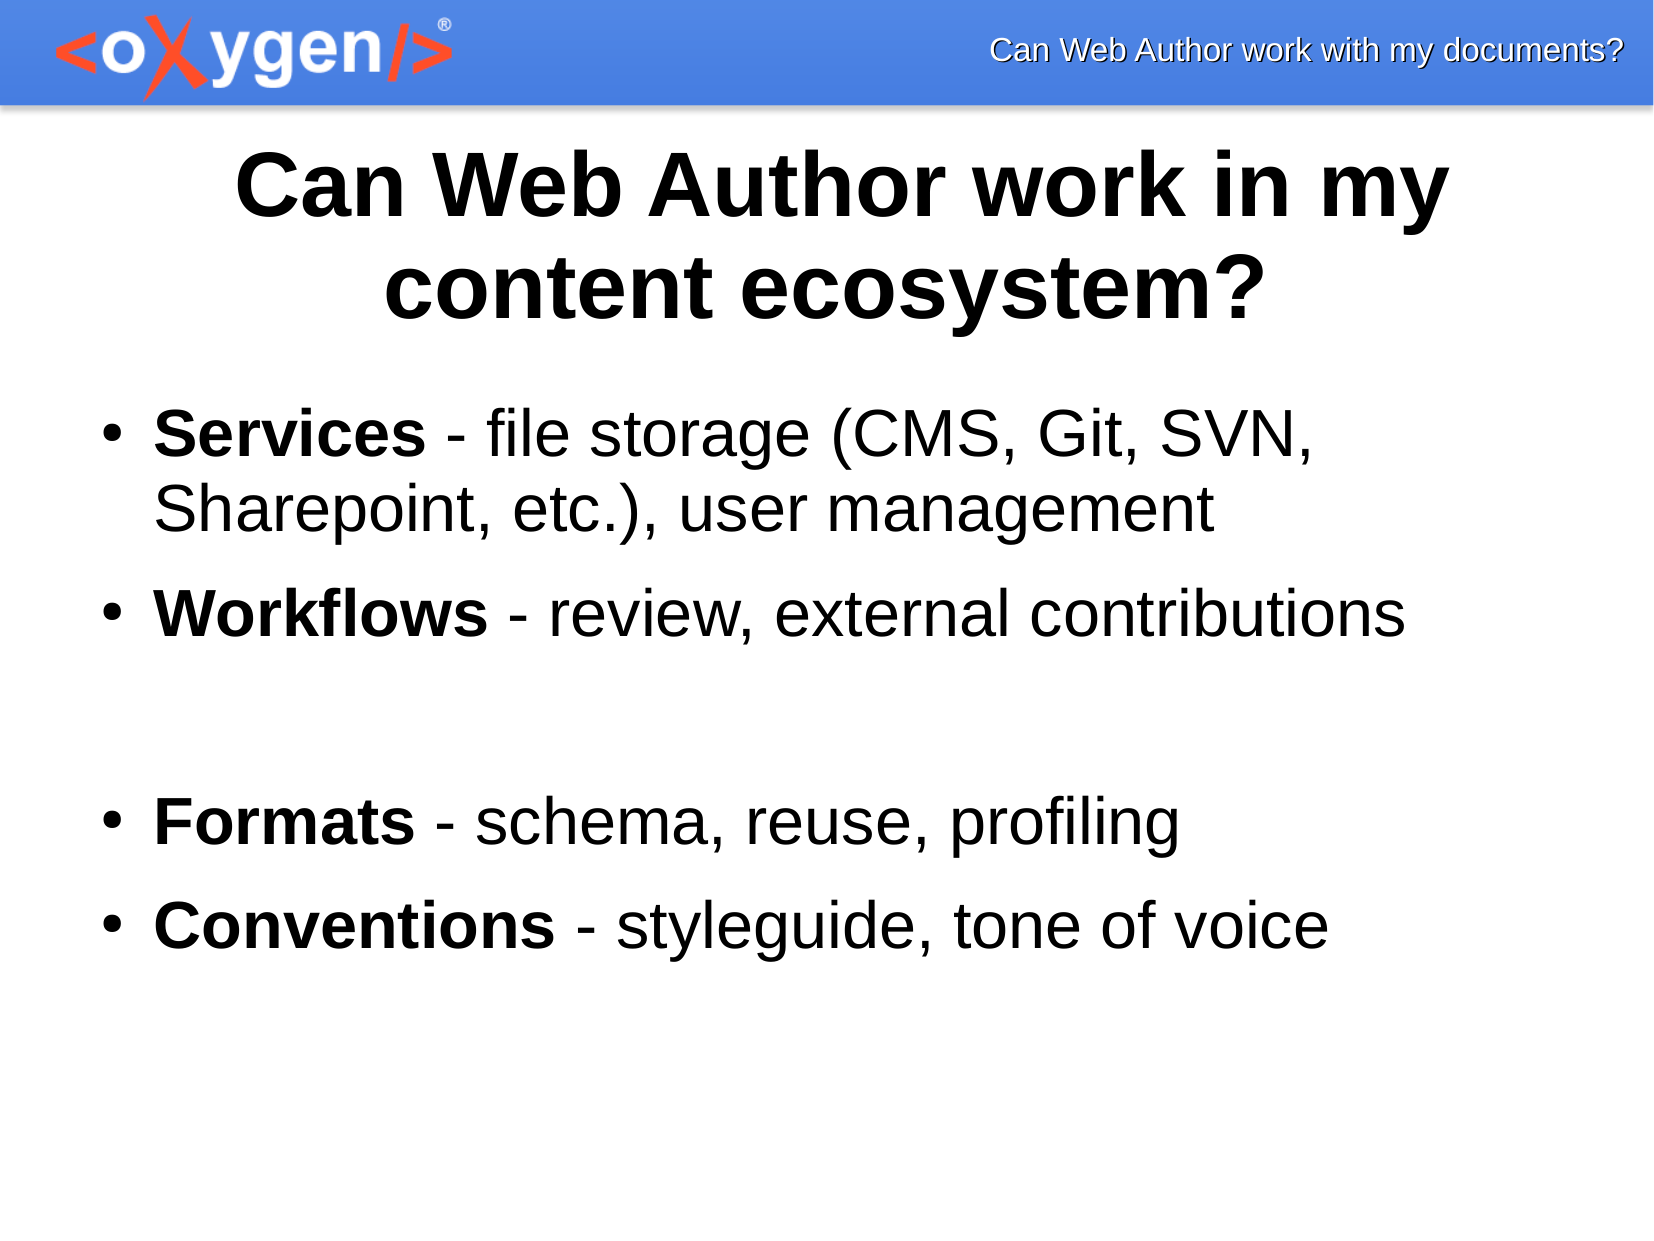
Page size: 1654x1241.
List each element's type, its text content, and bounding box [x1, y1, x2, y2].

list Services - file storage (CMS, Git, SVN, Sharepoint, etc.), user management Workflows - review, external contributions Formats - schema, reuse, profiling Conventions - styleguide, tone of voice [82, 396, 1571, 1116]
title Can Web Author work in my content ecosystem? [82, 132, 1571, 340]
picture [0, 0, 1654, 119]
